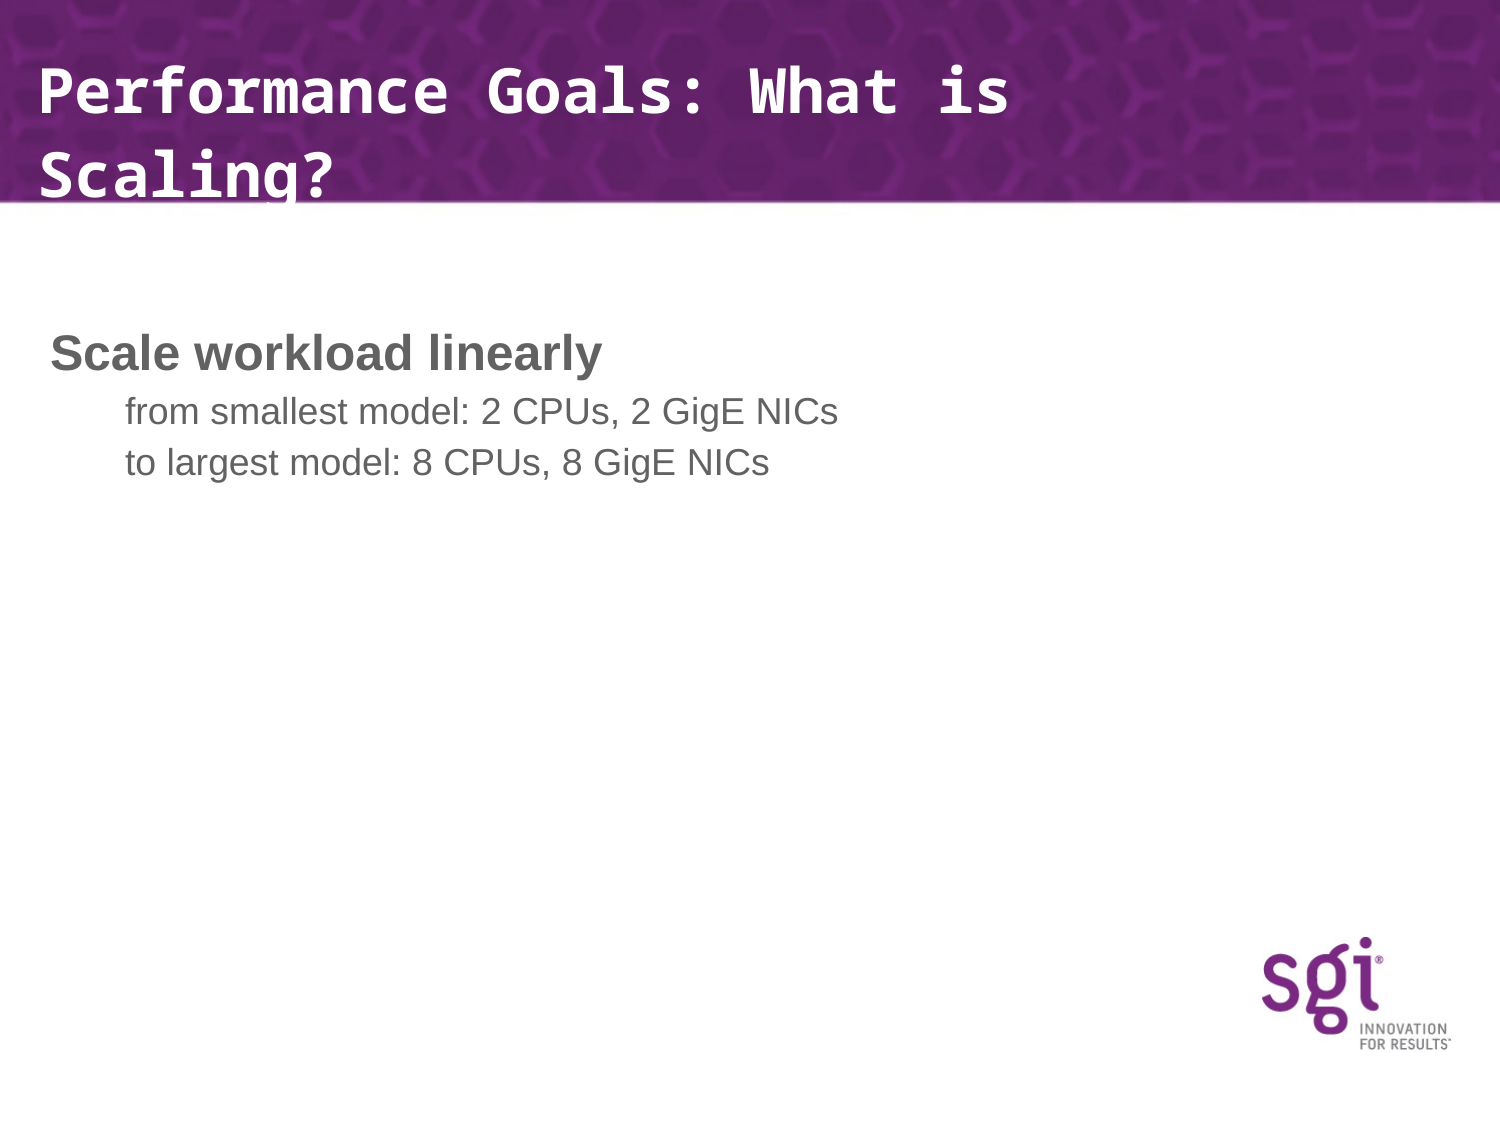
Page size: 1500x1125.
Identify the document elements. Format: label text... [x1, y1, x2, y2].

list Scale workload linearly from smallest model: 2 CPUs, 2 GigE NICs to largest model: 8 CPUs, 8 GigE NICs [50, 324, 1326, 863]
picture [0, 0, 1500, 1050]
title Performance Goals: What is Scaling? [37, 37, 1313, 226]
